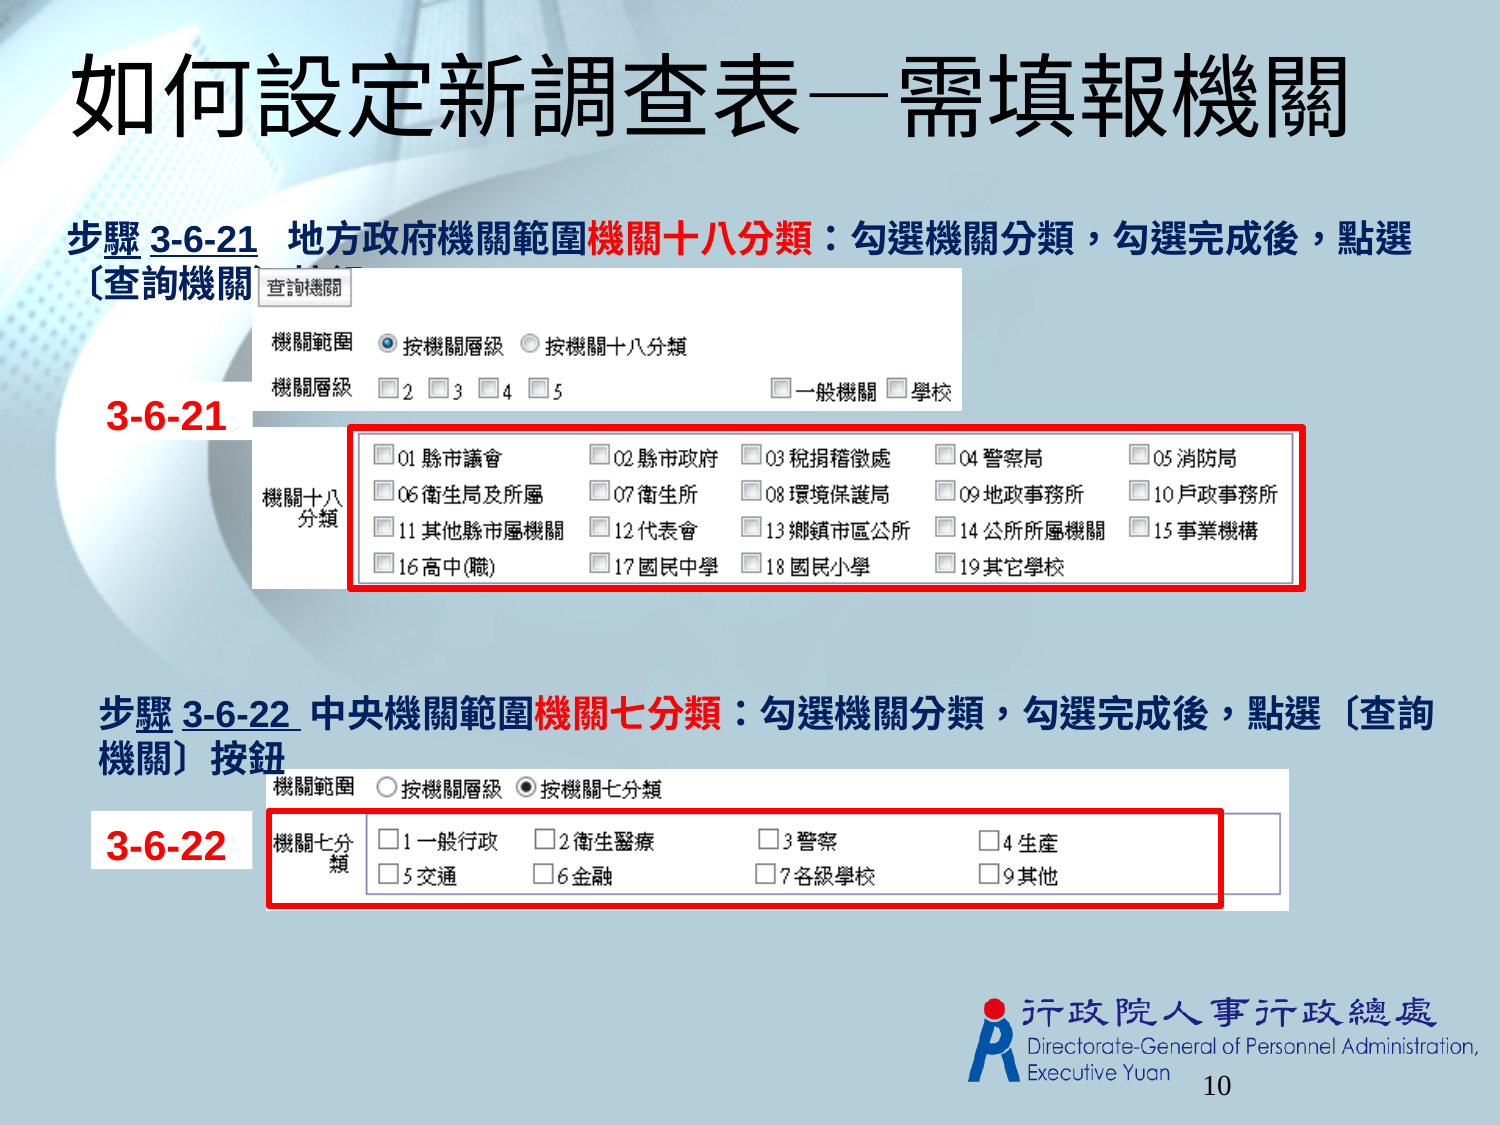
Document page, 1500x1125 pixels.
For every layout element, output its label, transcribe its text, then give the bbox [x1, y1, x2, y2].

text_box 步驟3-6-22 中央機關範圍機關七分類：勾選機關分類，勾選完成後，點選〔查詢機關〕按鈕 [83, 682, 1471, 787]
picture [252, 427, 347, 589]
title 如何設定新調查表—需填報機關 [54, 31, 1473, 128]
text_box [1187, 1058, 1500, 1125]
picture [266, 787, 1289, 911]
text_box 3-6-21 [91, 381, 253, 441]
text_box 步驟3-6-21 地方政府機關範圍機關十八分類：勾選機關分類，勾選完成後，點選〔查詢機關〕按鈕 [51, 208, 1439, 313]
picture [272, 814, 1218, 903]
text_box 3-6-22 [91, 810, 253, 870]
picture [353, 431, 1299, 585]
picture [252, 268, 962, 411]
